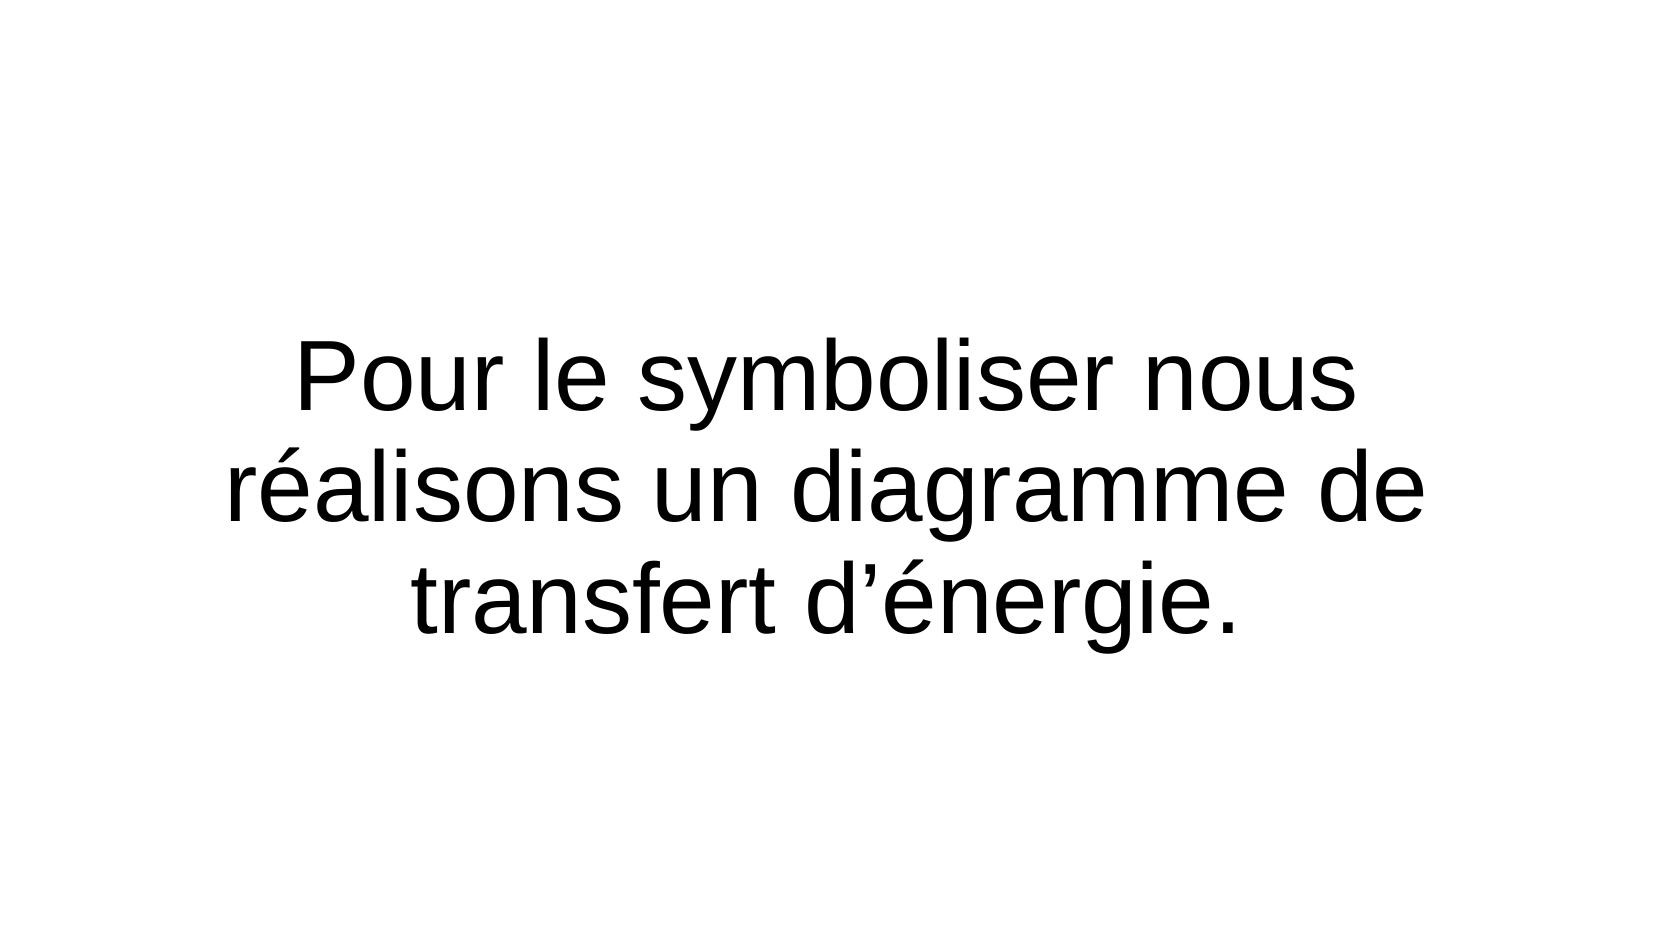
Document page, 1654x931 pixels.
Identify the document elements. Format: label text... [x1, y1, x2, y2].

subtitle Pour le symboliser nous réalisons un diagramme de transfert d’énergie. [82, 217, 1571, 758]
